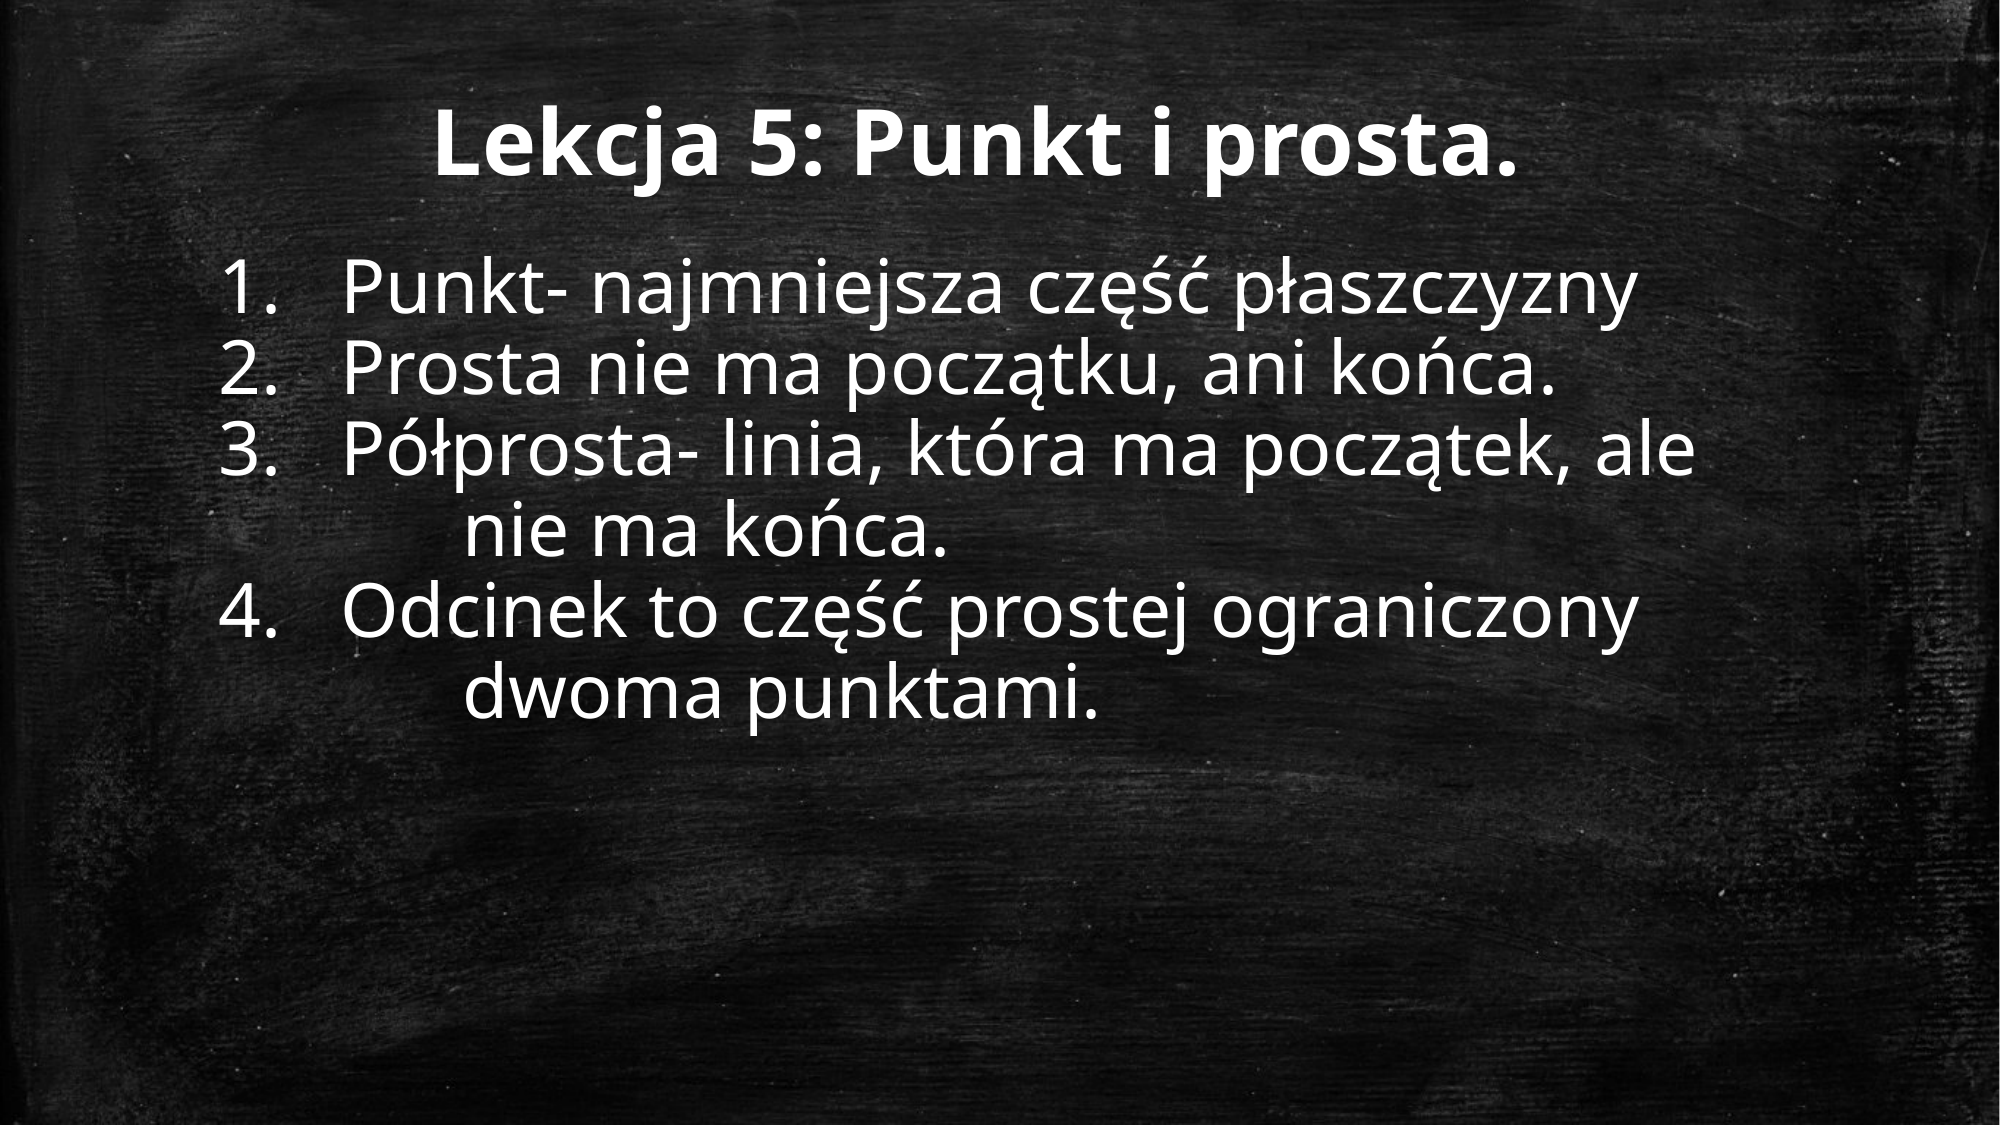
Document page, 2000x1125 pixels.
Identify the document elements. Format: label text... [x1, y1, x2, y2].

text_box Punkt- najmniejsza część płaszczyzny Prosta nie ma początku, ani końca. Półprosta- linia, która ma początek, ale nie ma końca. Odcinek to część prostej ograniczony dwoma punktami. [203, 241, 1749, 830]
text_box Lekcja 5: Punkt i prosta. [303, 88, 1649, 204]
